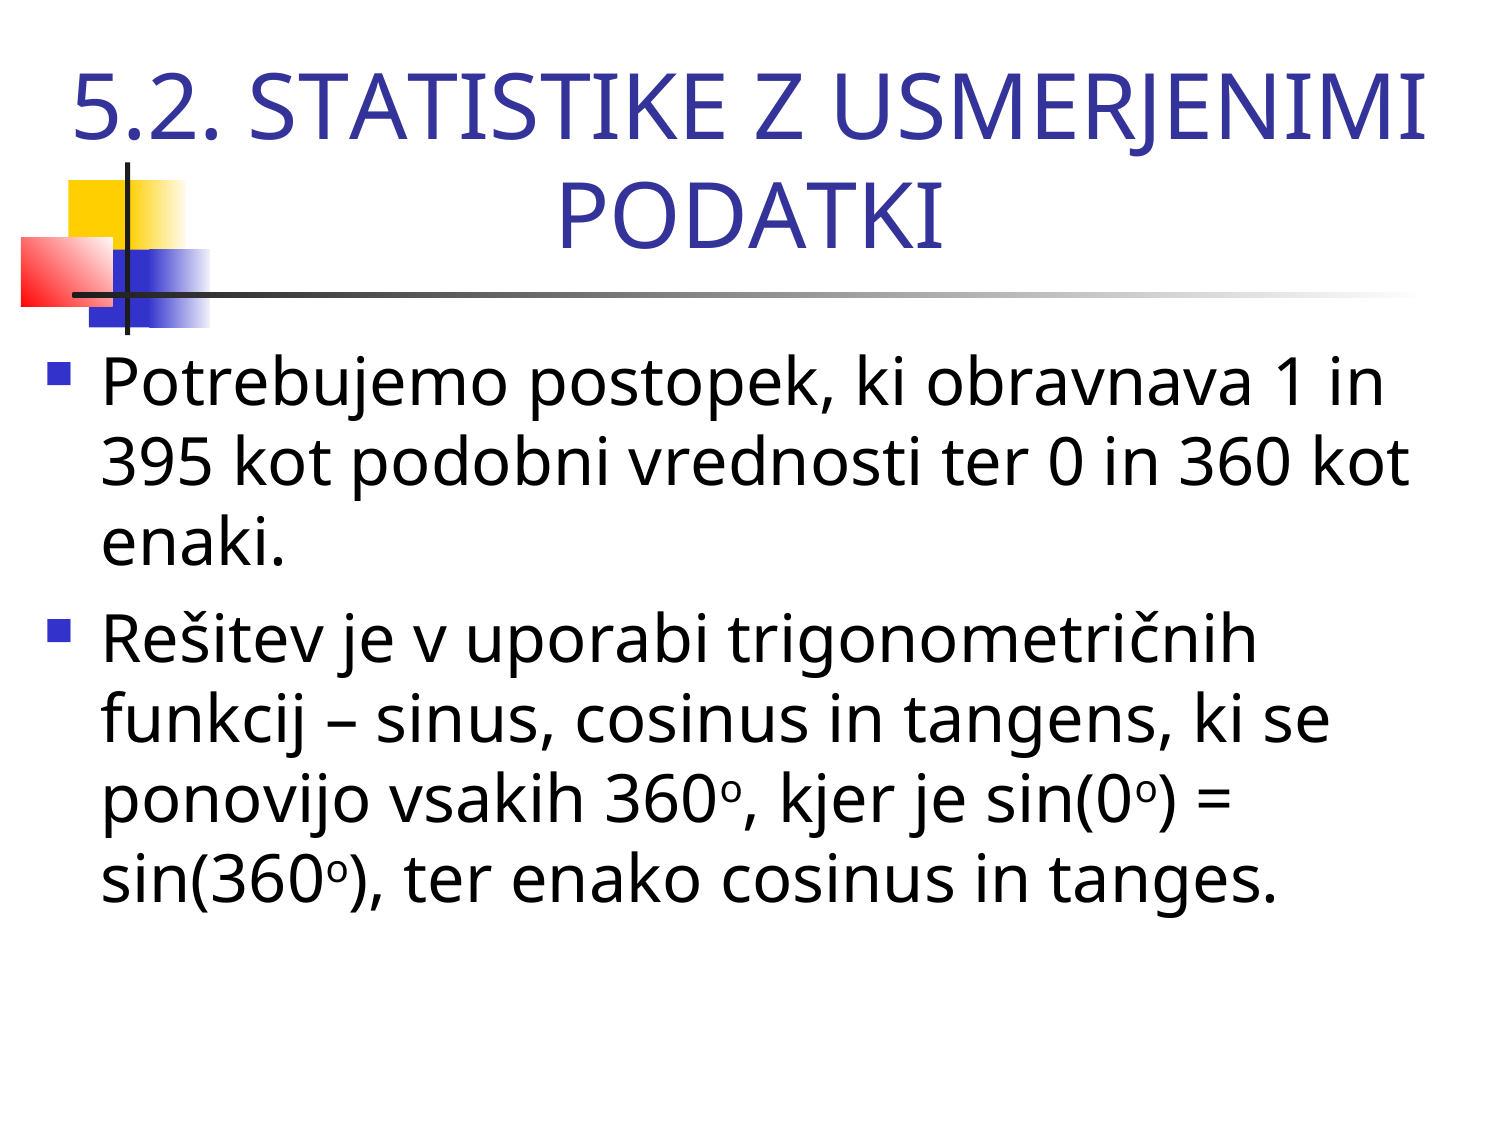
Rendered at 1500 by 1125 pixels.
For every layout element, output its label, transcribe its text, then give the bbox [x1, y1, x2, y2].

list Potrebujemo postopek, ki obravnava 1 in 395 kot podobni vrednosti ter 0 in 360 kot enaki. Rešitev je v uporabi trigonometričnih funkcij – sinus, cosinus in tangens, ki se ponovijo vsakih 360o, kjer je sin(0o) = sin(360o), ter enako cosinus in tanges. [29, 330, 1459, 1125]
title 5.2. STATISTIKE Z USMERJENIMI PODATKI [0, 35, 1500, 276]
